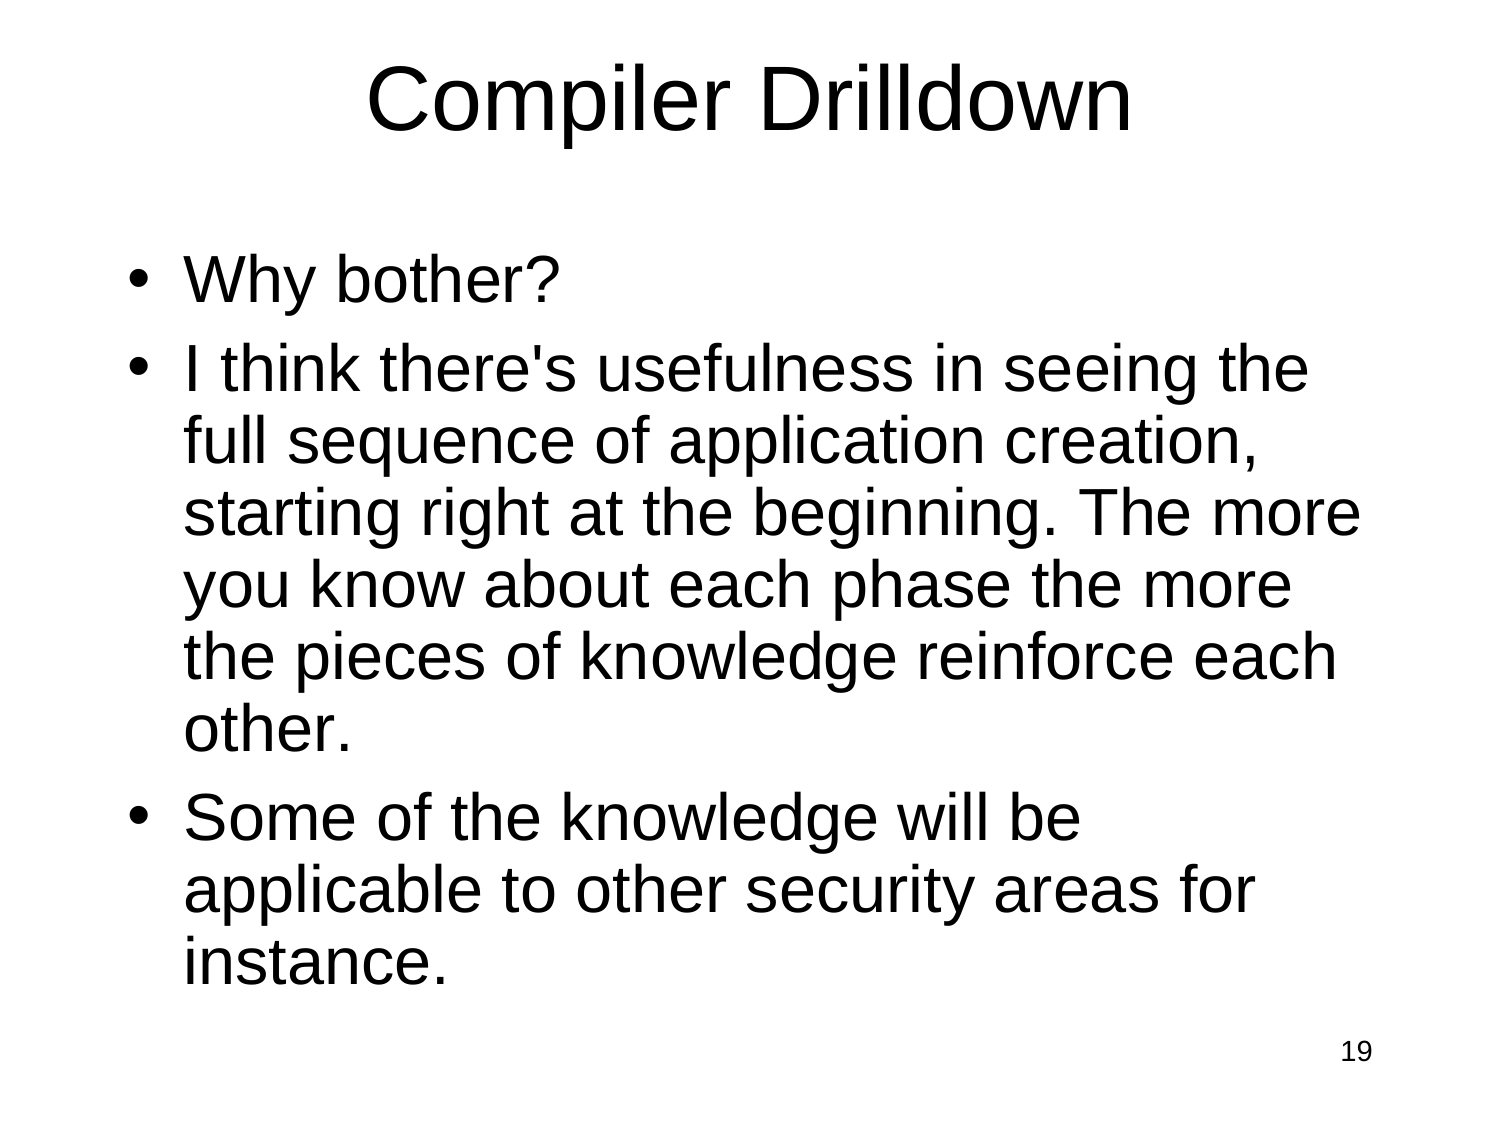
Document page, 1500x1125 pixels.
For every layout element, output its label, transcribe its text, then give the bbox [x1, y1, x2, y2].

title Compiler Drilldown [0, 0, 1500, 188]
text_box <number> [1074, 1025, 1388, 1101]
list Why bother? I think there's usefulness in seeing the full sequence of application creation, starting right at the beginning. The more you know about each phase the more the pieces of knowledge reinforce each other. Some of the knowledge will be applicable to other security areas for instance. [112, 237, 1388, 1051]
